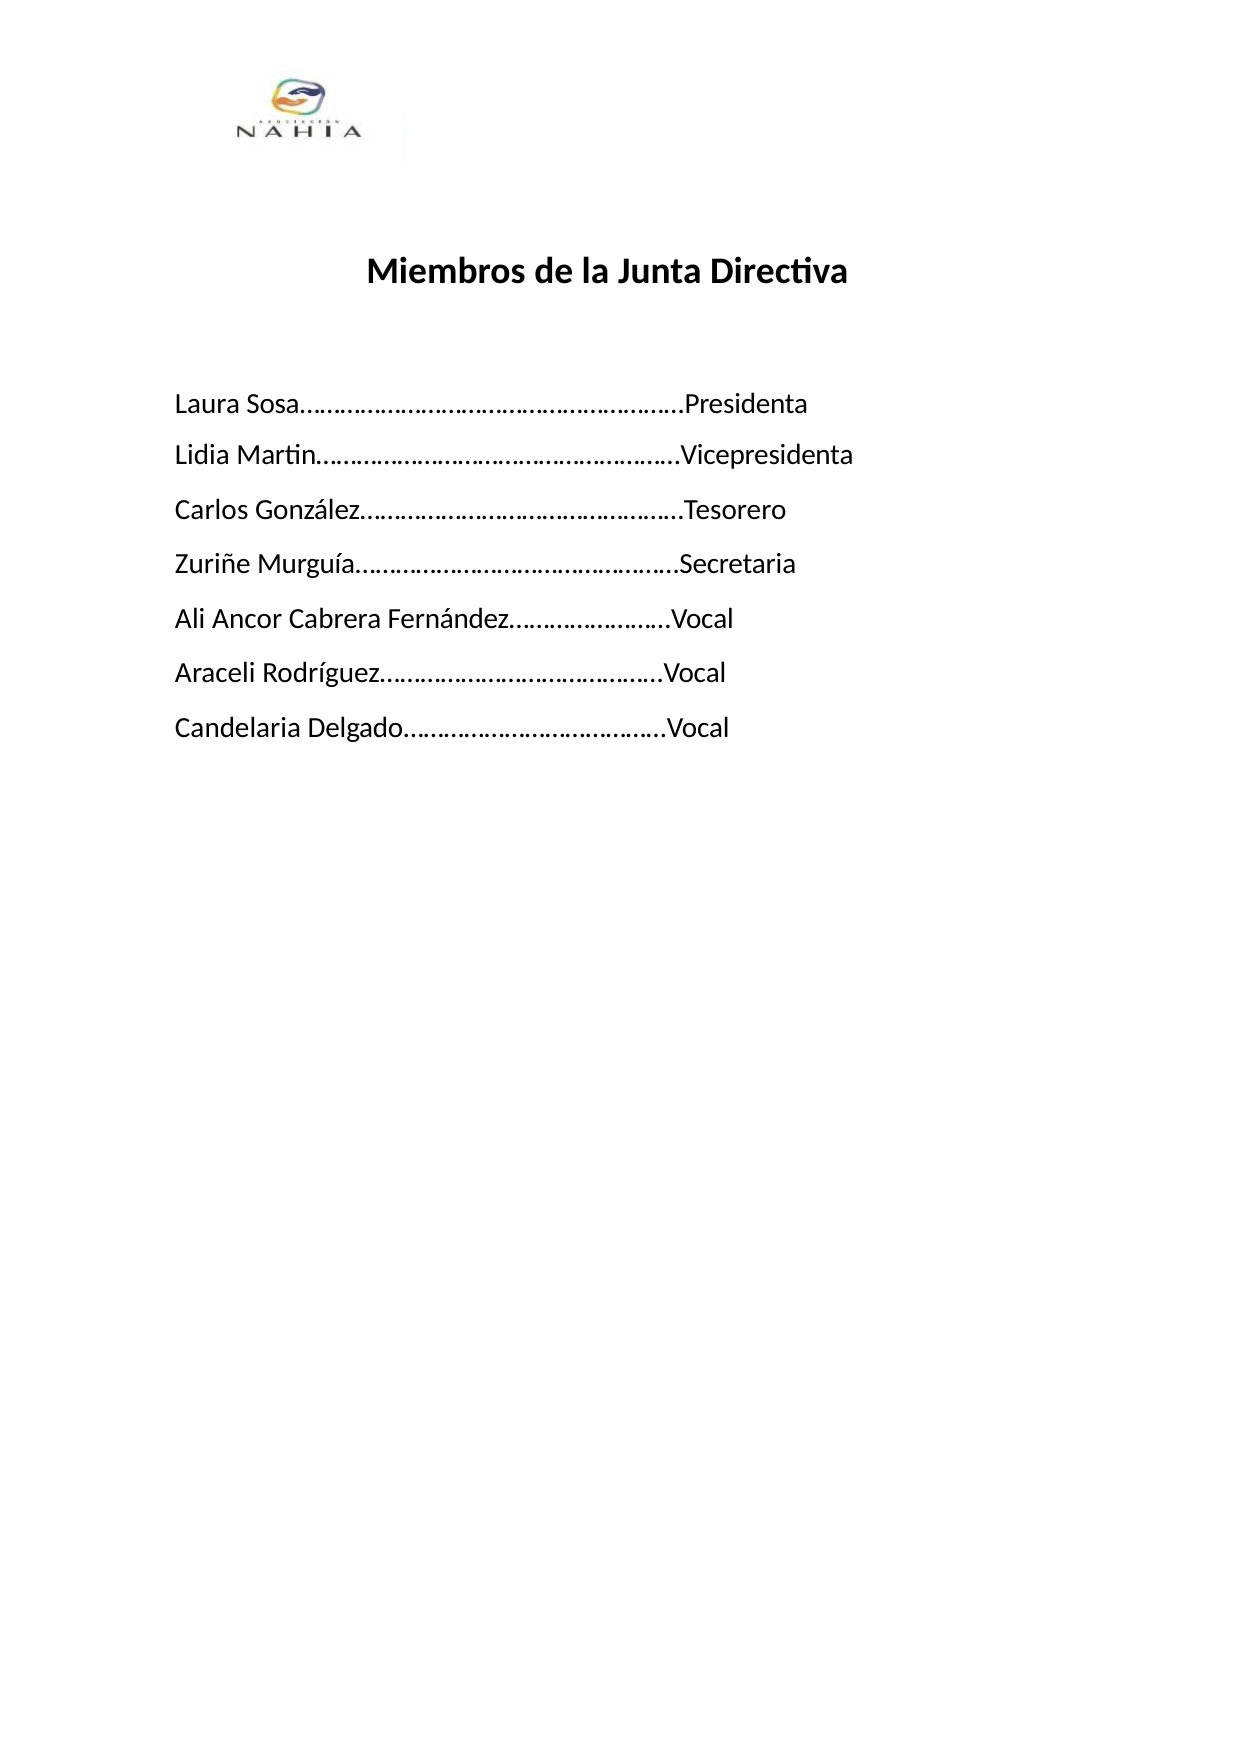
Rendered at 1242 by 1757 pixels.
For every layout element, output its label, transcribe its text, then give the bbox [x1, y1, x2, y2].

text_box [236, 71, 407, 164]
text_box Miembros de la Junta Directiva [366, 244, 875, 291]
text_box Carlos González…………………………………………Tesorero Zuriñe Murguía…………………………………………Secretaria Ali Ancor Cabrera Fernández……………………Vocal Araceli Rodríguez……………………………………Vocal Candelaria Delgado…………………………………Vocal [175, 489, 822, 743]
text_box Laura Sosa…………………………………………………Presidenta Lidia Martin………………………………………………Vicepresidenta [174, 384, 878, 471]
